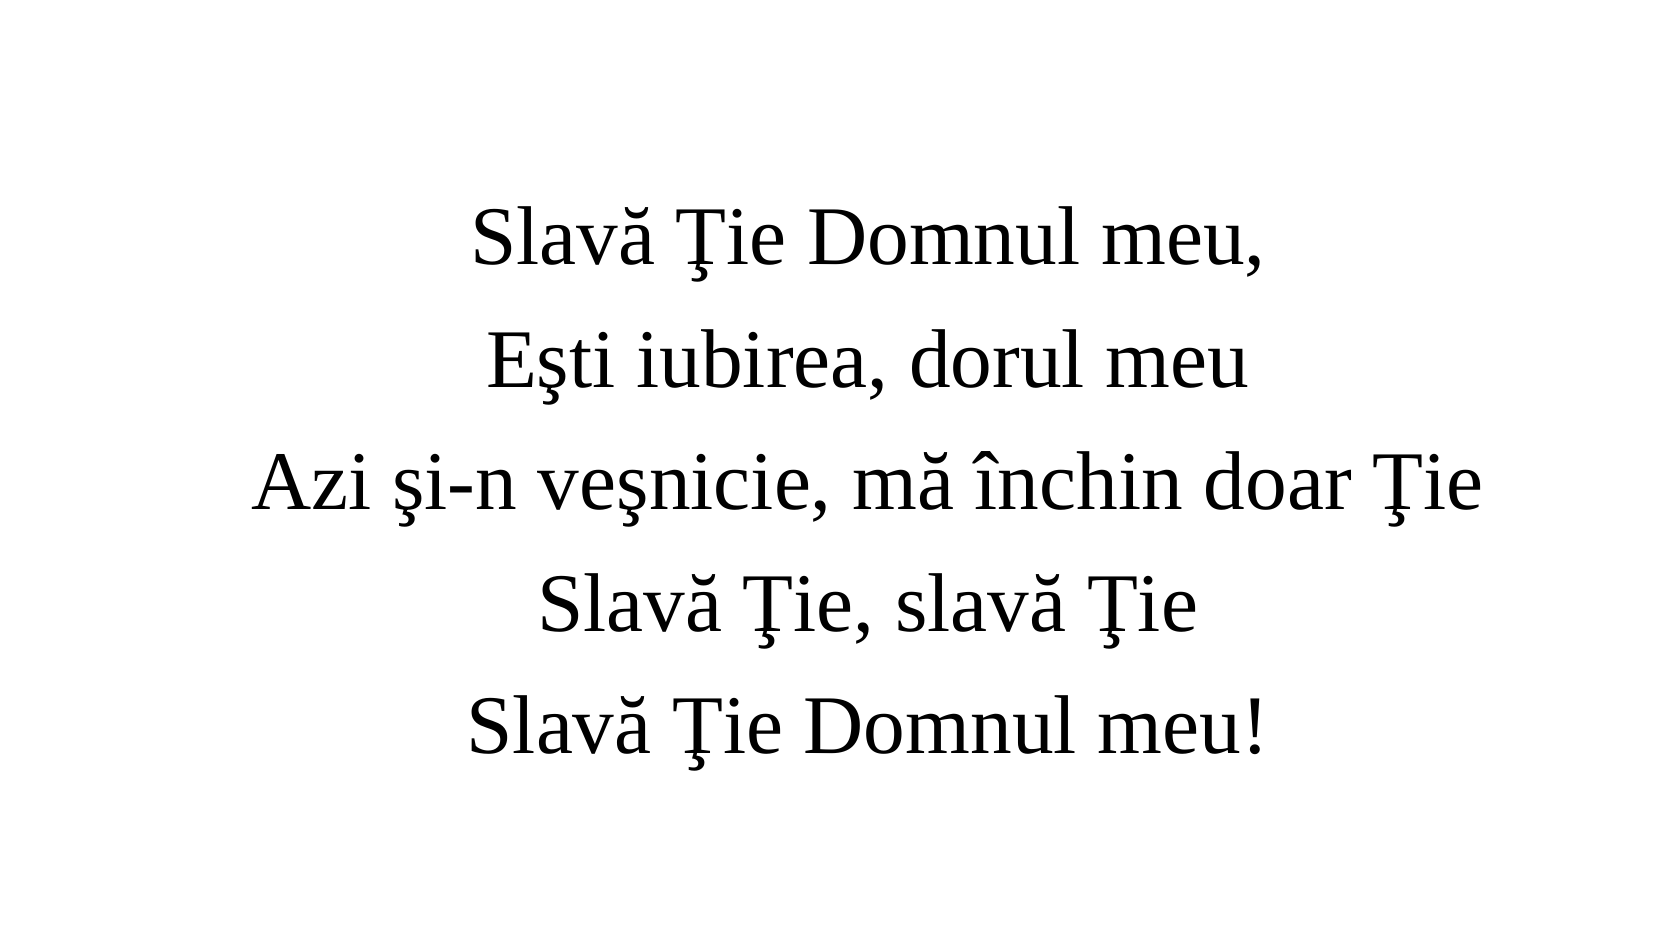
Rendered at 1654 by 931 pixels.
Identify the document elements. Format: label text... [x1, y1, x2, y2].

subtitle Slavă Ţie Domnul meu, Eşti iubirea, dorul meu Azi şi-n veşnicie, mă închin doar Ţie Slavă Ţie, slavă Ţie Slavă Ţie Domnul meu! [153, 177, 1583, 775]
